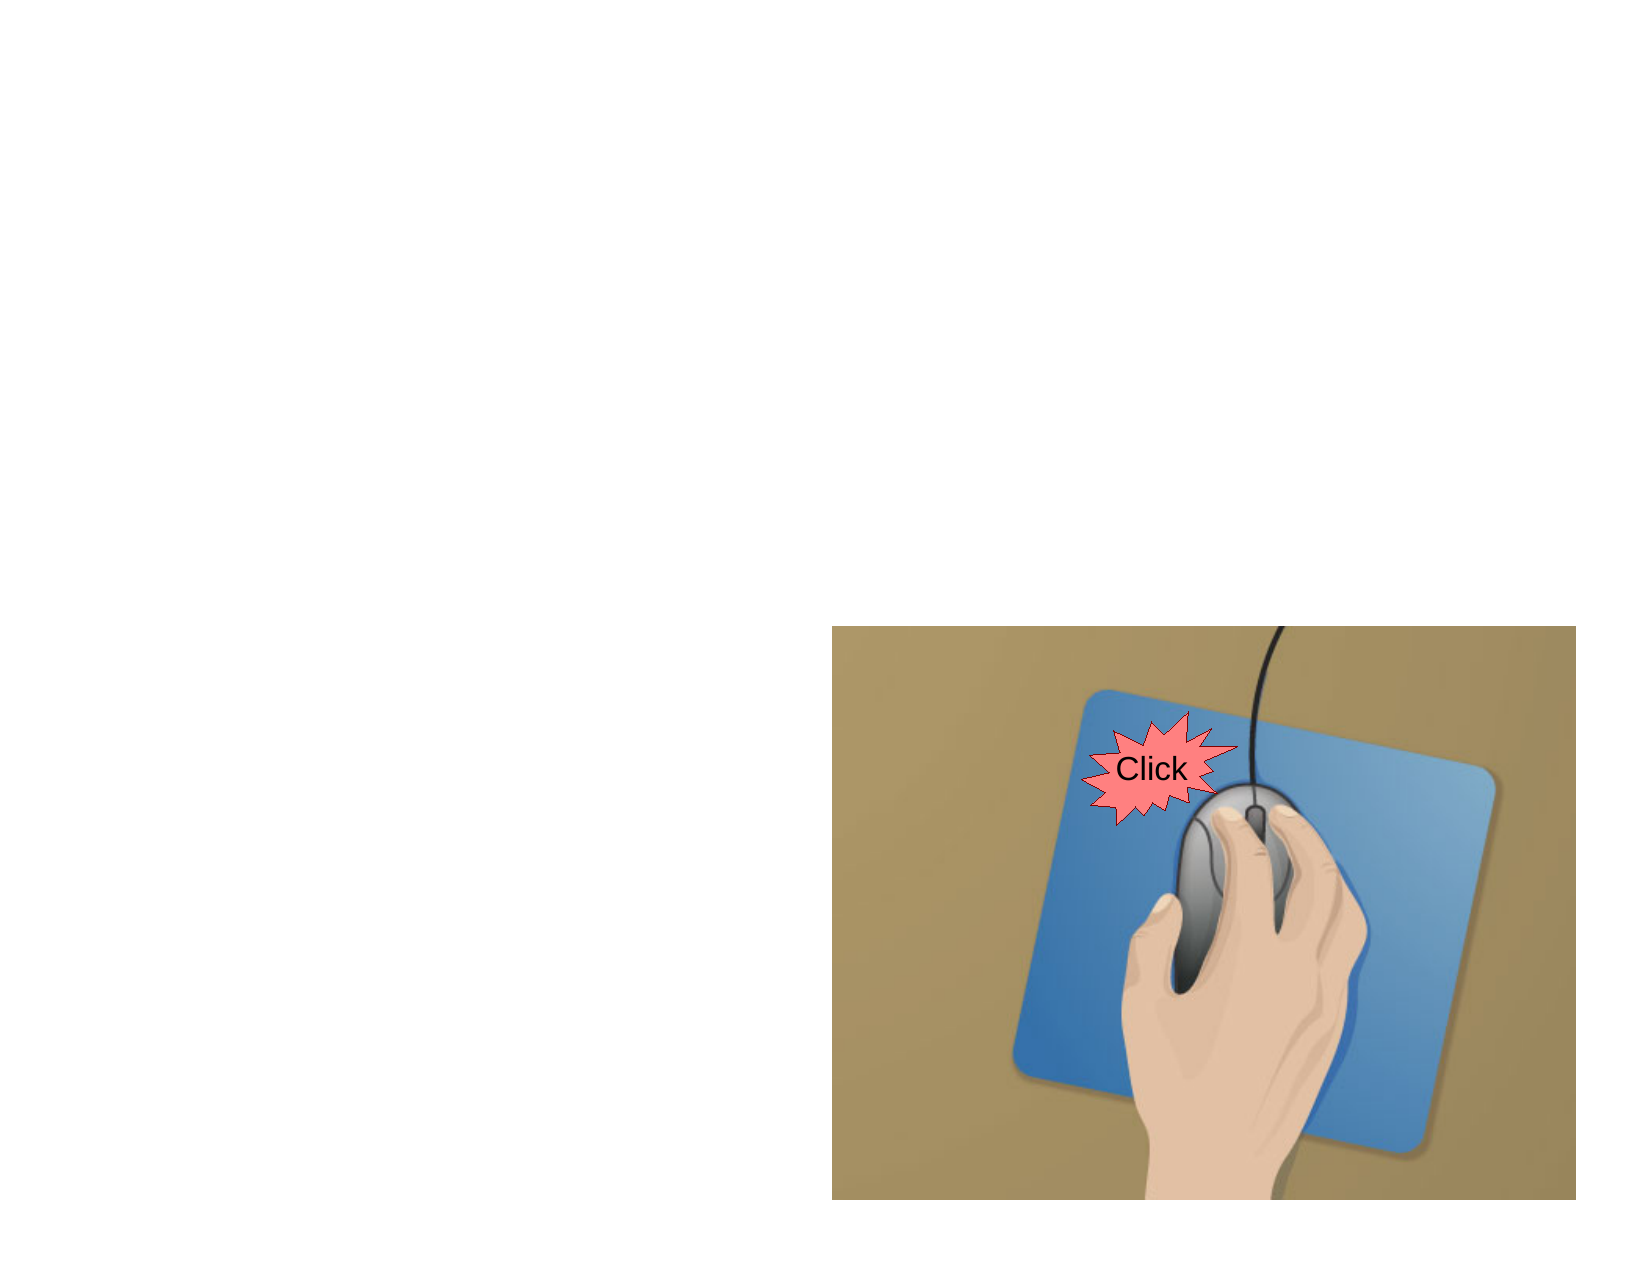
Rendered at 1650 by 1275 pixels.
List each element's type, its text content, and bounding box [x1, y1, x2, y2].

text_box Click [1081, 711, 1238, 826]
picture [832, 626, 1576, 1201]
